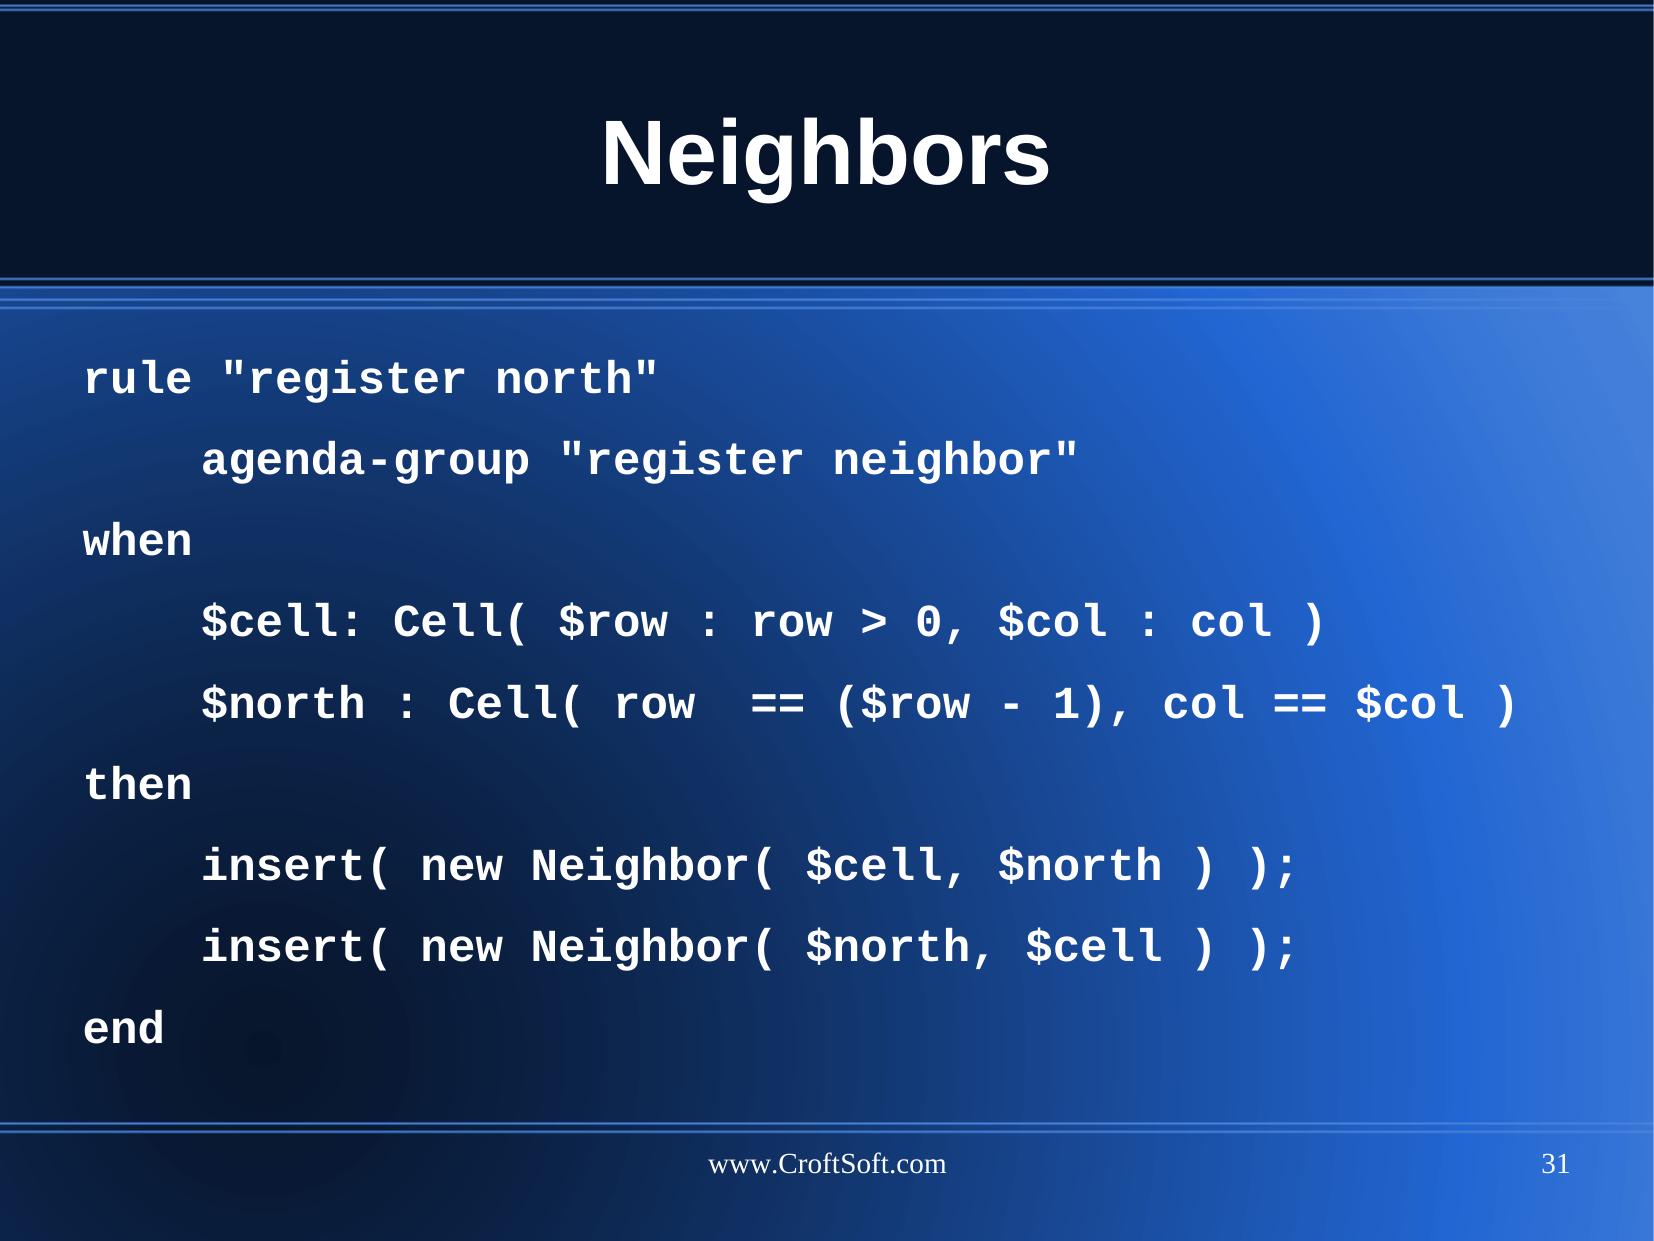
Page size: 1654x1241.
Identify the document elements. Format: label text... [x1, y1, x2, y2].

title Neighbors [82, 49, 1571, 257]
picture [0, 0, 1654, 1241]
list rule "register north" agenda-group "register neighbor" when $cell: Cell( $row : row > 0, $col : col ) $north : Cell( row == ($row - 1), col == $col ) then insert( new Neighbor( $cell, $north ) ); insert( new Neighbor( $north, $cell ) ); end [82, 355, 1571, 1136]
